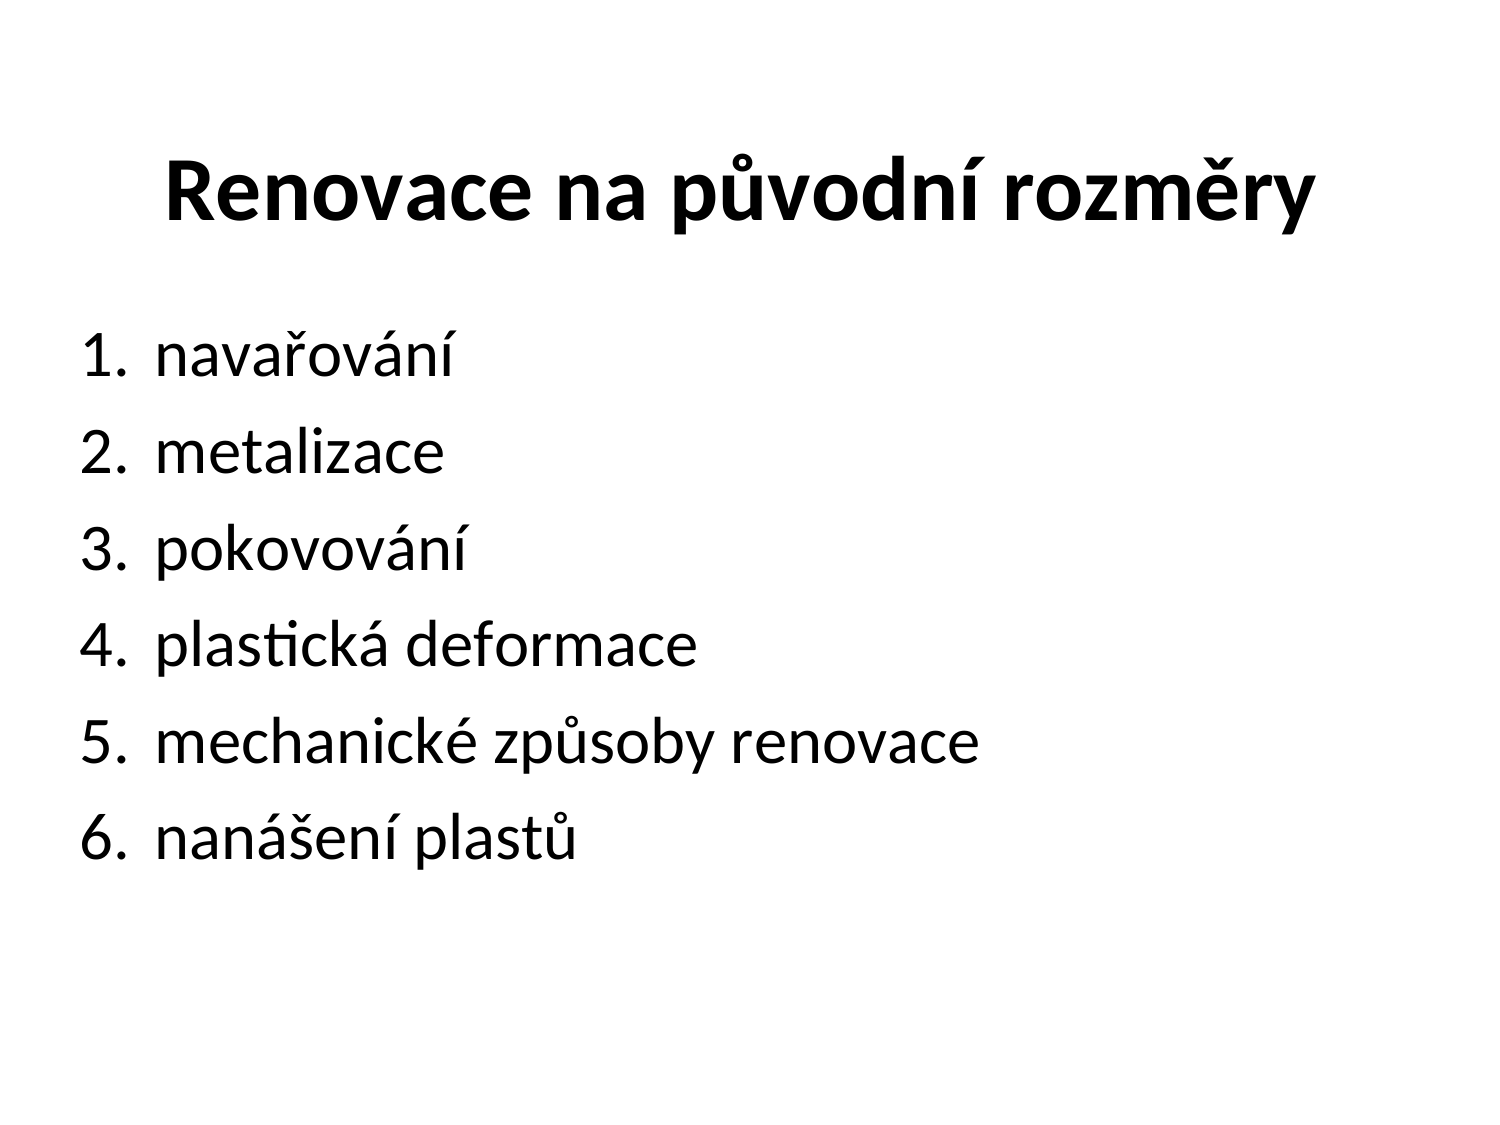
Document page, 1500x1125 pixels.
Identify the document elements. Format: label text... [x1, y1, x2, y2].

title Renovace na původní rozměry [76, 90, 1427, 278]
list navařování metalizace pokovování plastická deformace mechanické způsoby renovace nanášení plastů [64, 302, 1415, 1046]
